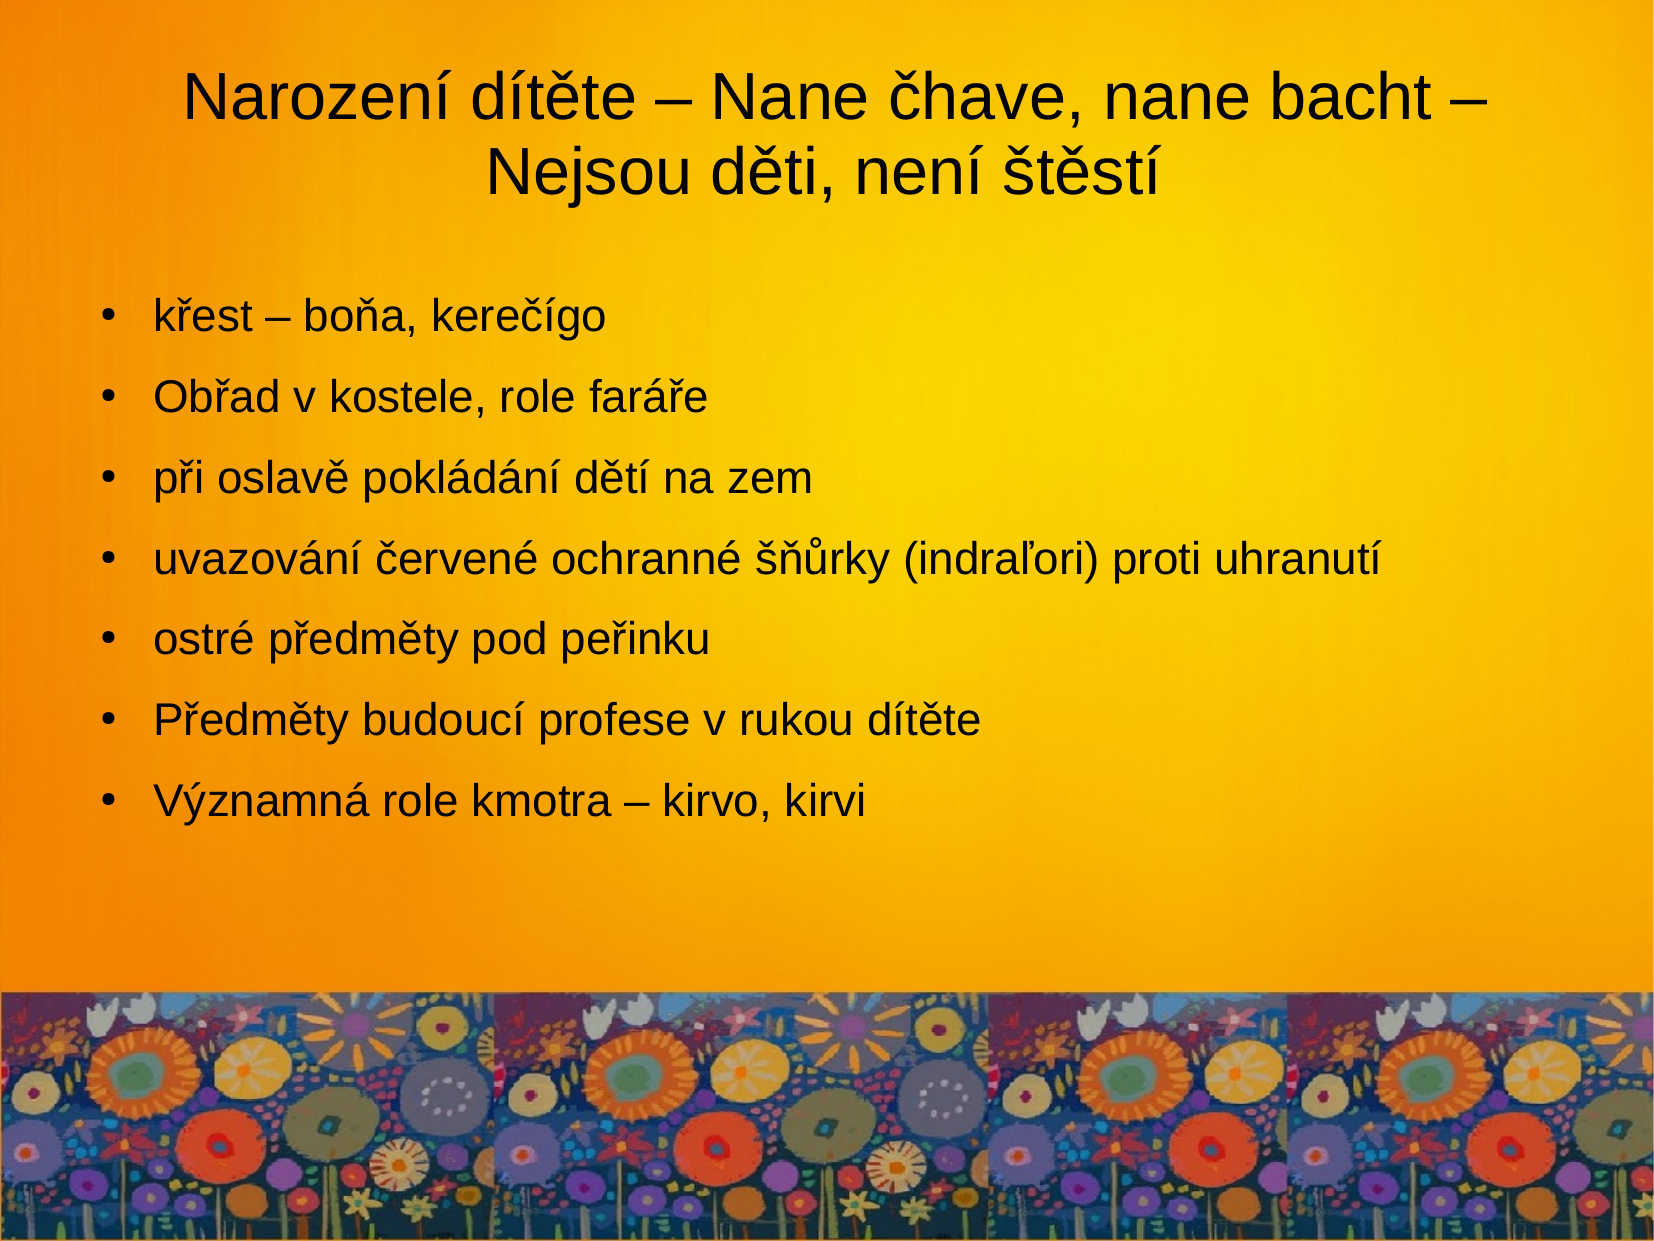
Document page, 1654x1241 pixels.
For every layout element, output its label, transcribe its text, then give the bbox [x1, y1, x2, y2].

picture [0, 0, 1654, 1241]
list křest – boňa, kerečígo Obřad v kostele, role faráře při oslavě pokládání dětí na zem uvazování červené ochranné šňůrky (indraľori) proti uhranutí ostré předměty pod peřinku Předměty budoucí profese v rukou dítěte Významná role kmotra – kirvo, kirvi [82, 290, 1571, 1109]
title Narození dítěte – Nane čhave, nane bacht – Nejsou děti, není štěstí [82, 55, 1565, 213]
